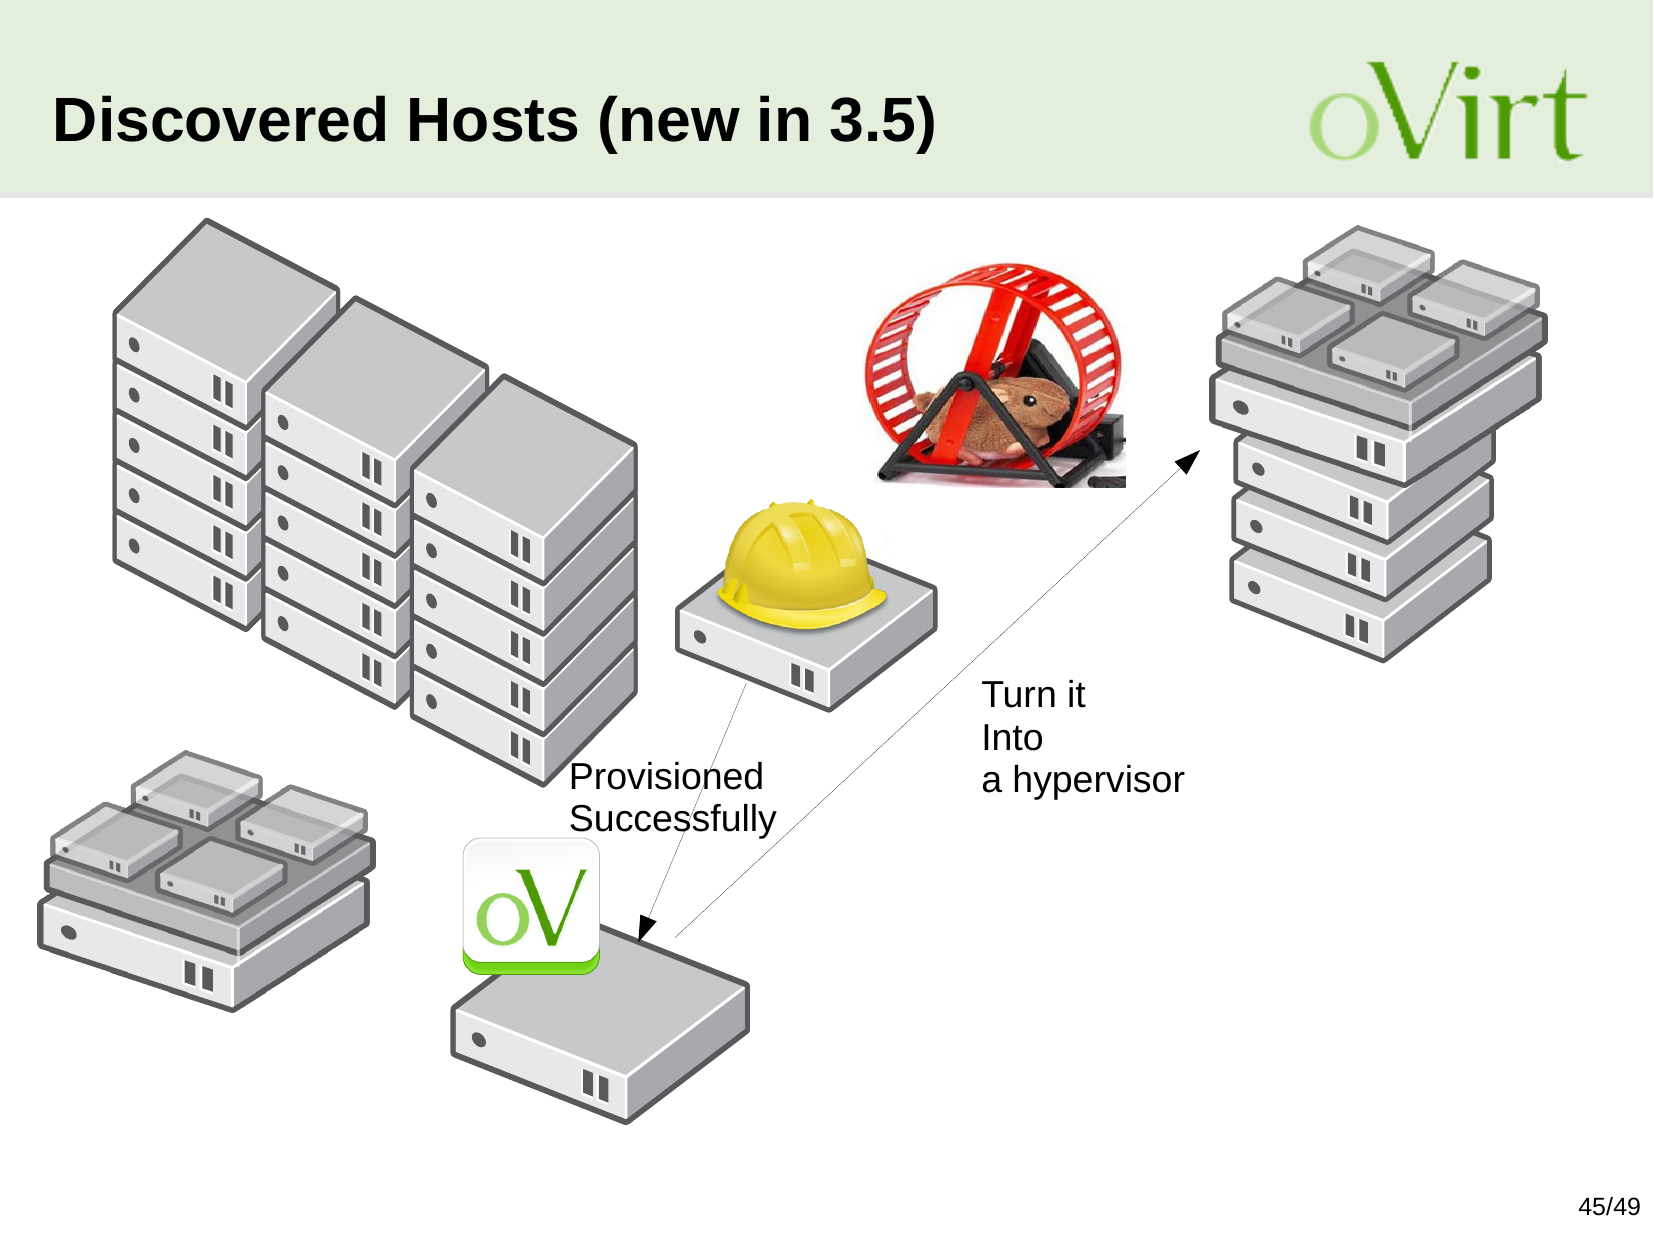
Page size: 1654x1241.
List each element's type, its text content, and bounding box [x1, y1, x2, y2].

picture [450, 836, 751, 1126]
picture [1289, 36, 1613, 181]
picture [675, 499, 938, 713]
picture [37, 217, 638, 1013]
picture [862, 262, 1126, 488]
picture [919, 695, 938, 713]
text_box Provisioned Successfully [554, 748, 792, 847]
picture [1209, 225, 1548, 664]
title Discovered Hosts (new in 3.5) [52, 14, 1330, 154]
text_box Turn it Into a hypervisor [966, 666, 1200, 808]
